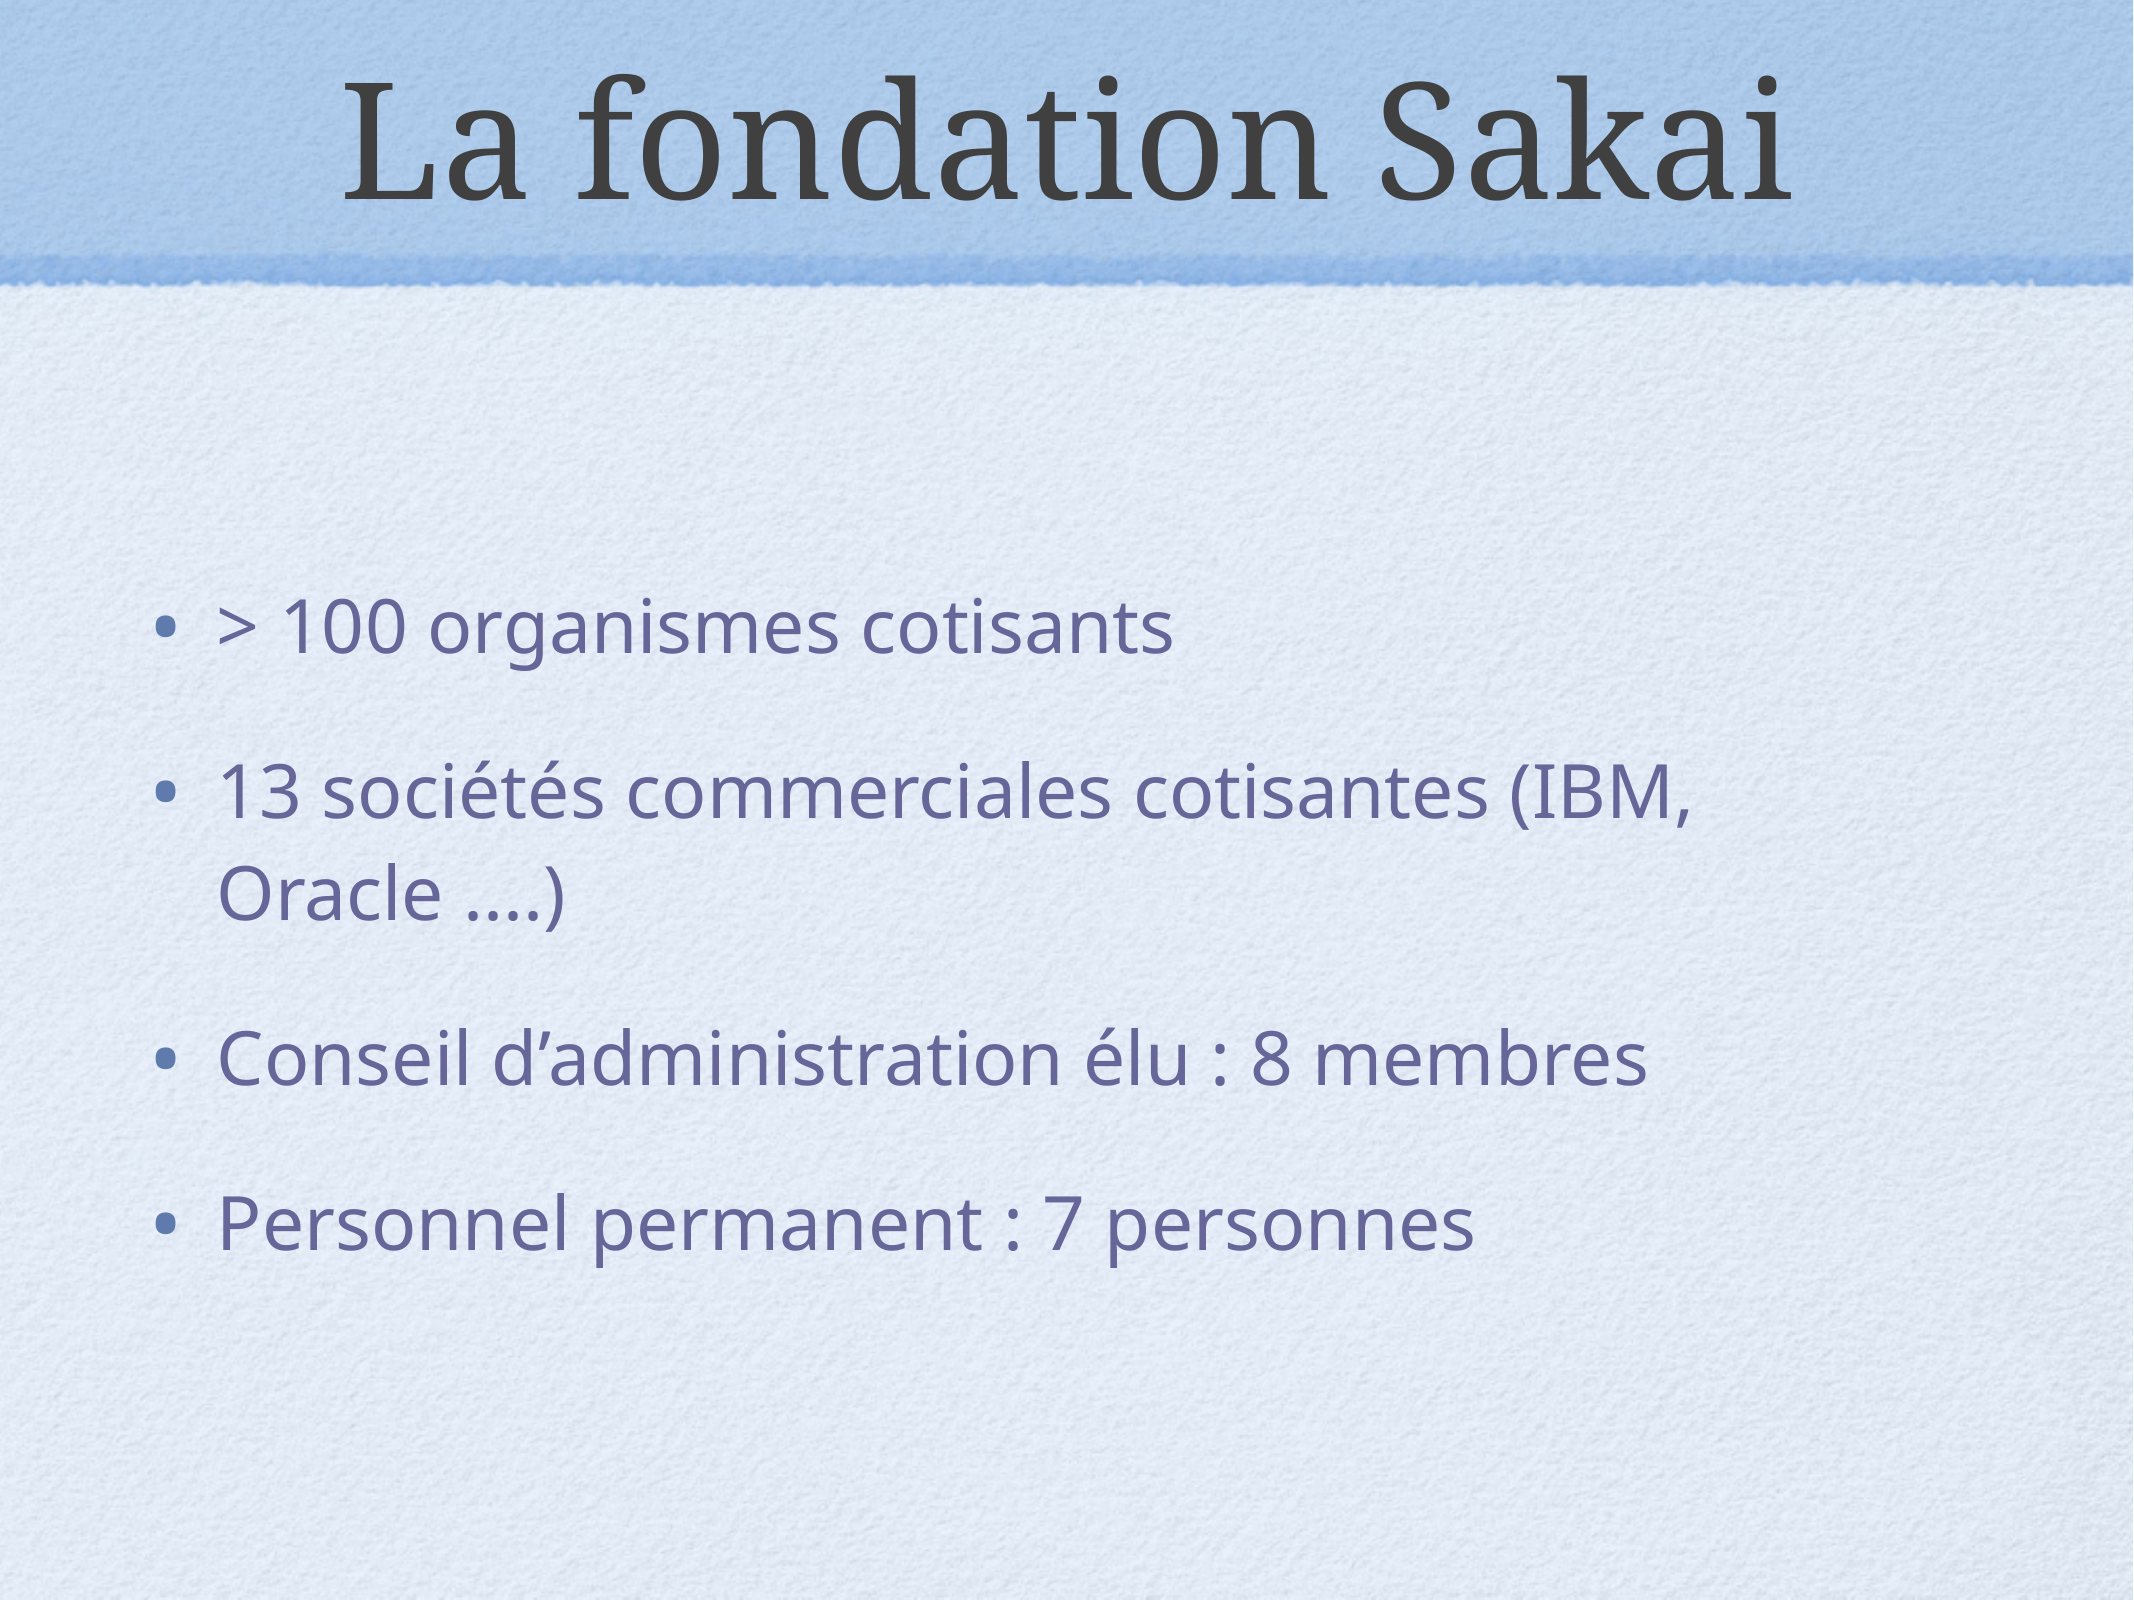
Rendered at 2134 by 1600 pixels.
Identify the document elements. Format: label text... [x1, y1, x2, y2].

list > 100 organismes cotisants 13 sociétés commerciales cotisantes (IBM, Oracle ....) Conseil d’administration élu : 8 membres Personnel permanent : 7 personnes [72, 389, 2061, 1457]
picture [0, 0, 2134, 1600]
title La fondation Sakai [72, 24, 2061, 248]
